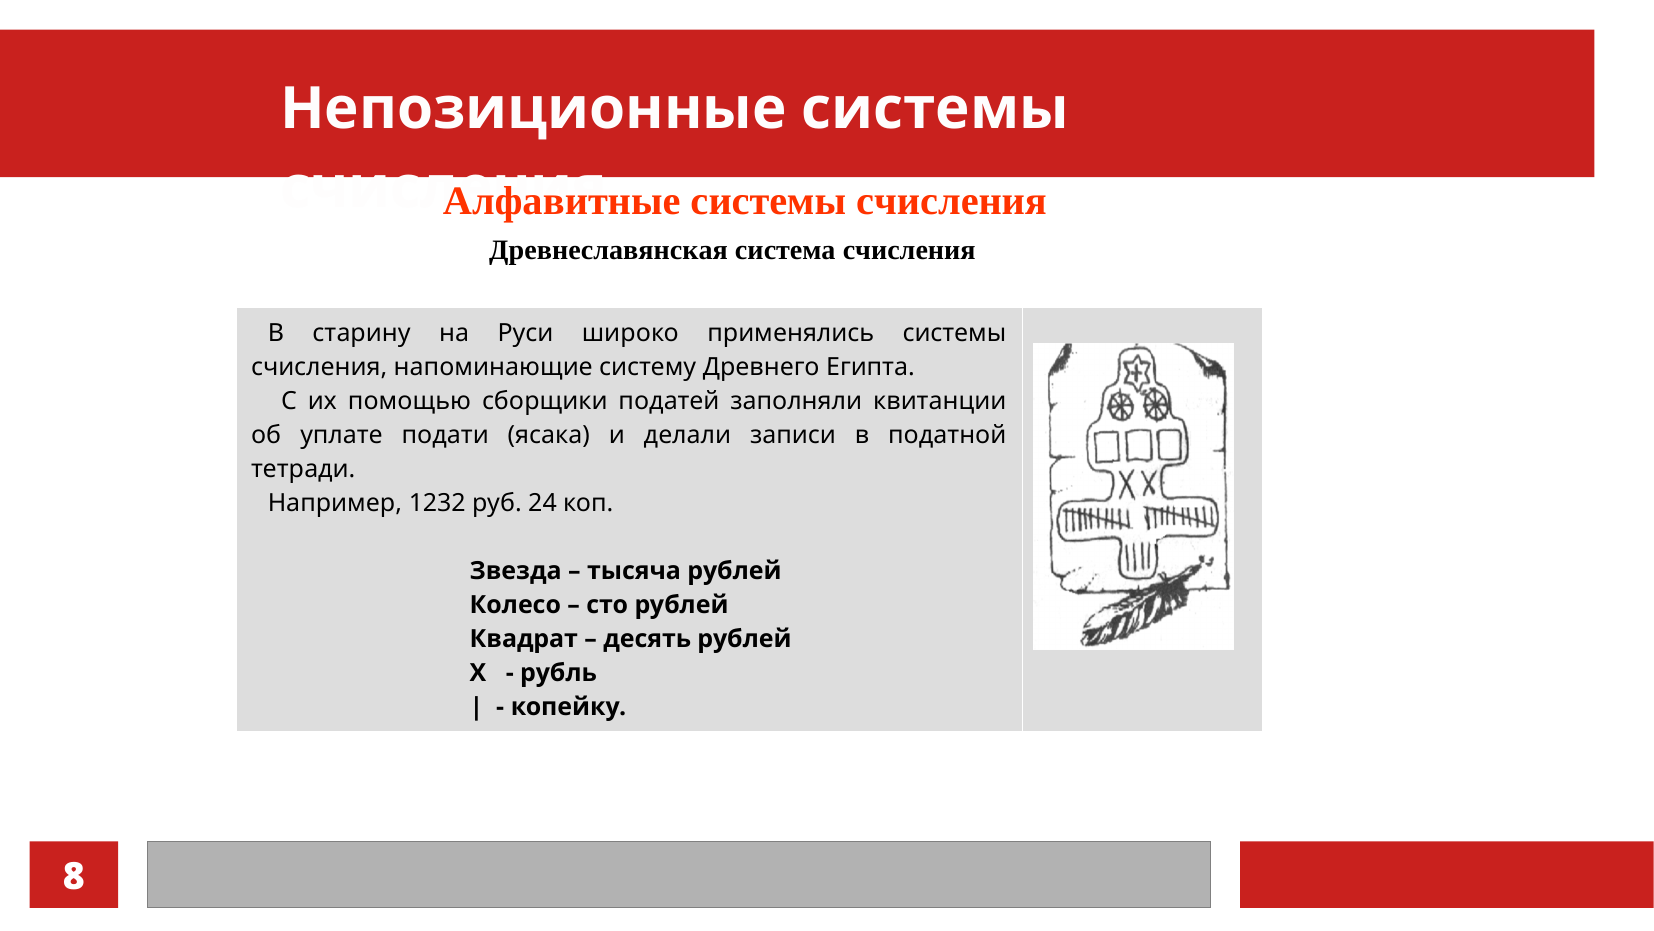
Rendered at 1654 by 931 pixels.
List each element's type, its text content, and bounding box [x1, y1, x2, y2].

table_header В старину на Руси широко применялись системы счисления, напоминающие систему Древнего Египта. С их помощью сборщики податей заполняли квитанции об уплате подати (ясака) и делали записи в податной тетради. Например, 1232 руб. 24 коп. Звезда – тысяча рублей Колесо – сто рублей Квадрат – десять рублей Х - рубль | - копейку. [237, 308, 1022, 731]
text_box Непозиционные системы счисления [265, 59, 1268, 148]
picture [339, 233, 1388, 266]
picture [1033, 343, 1234, 650]
table_header [1023, 308, 1262, 731]
picture [442, 177, 1654, 224]
